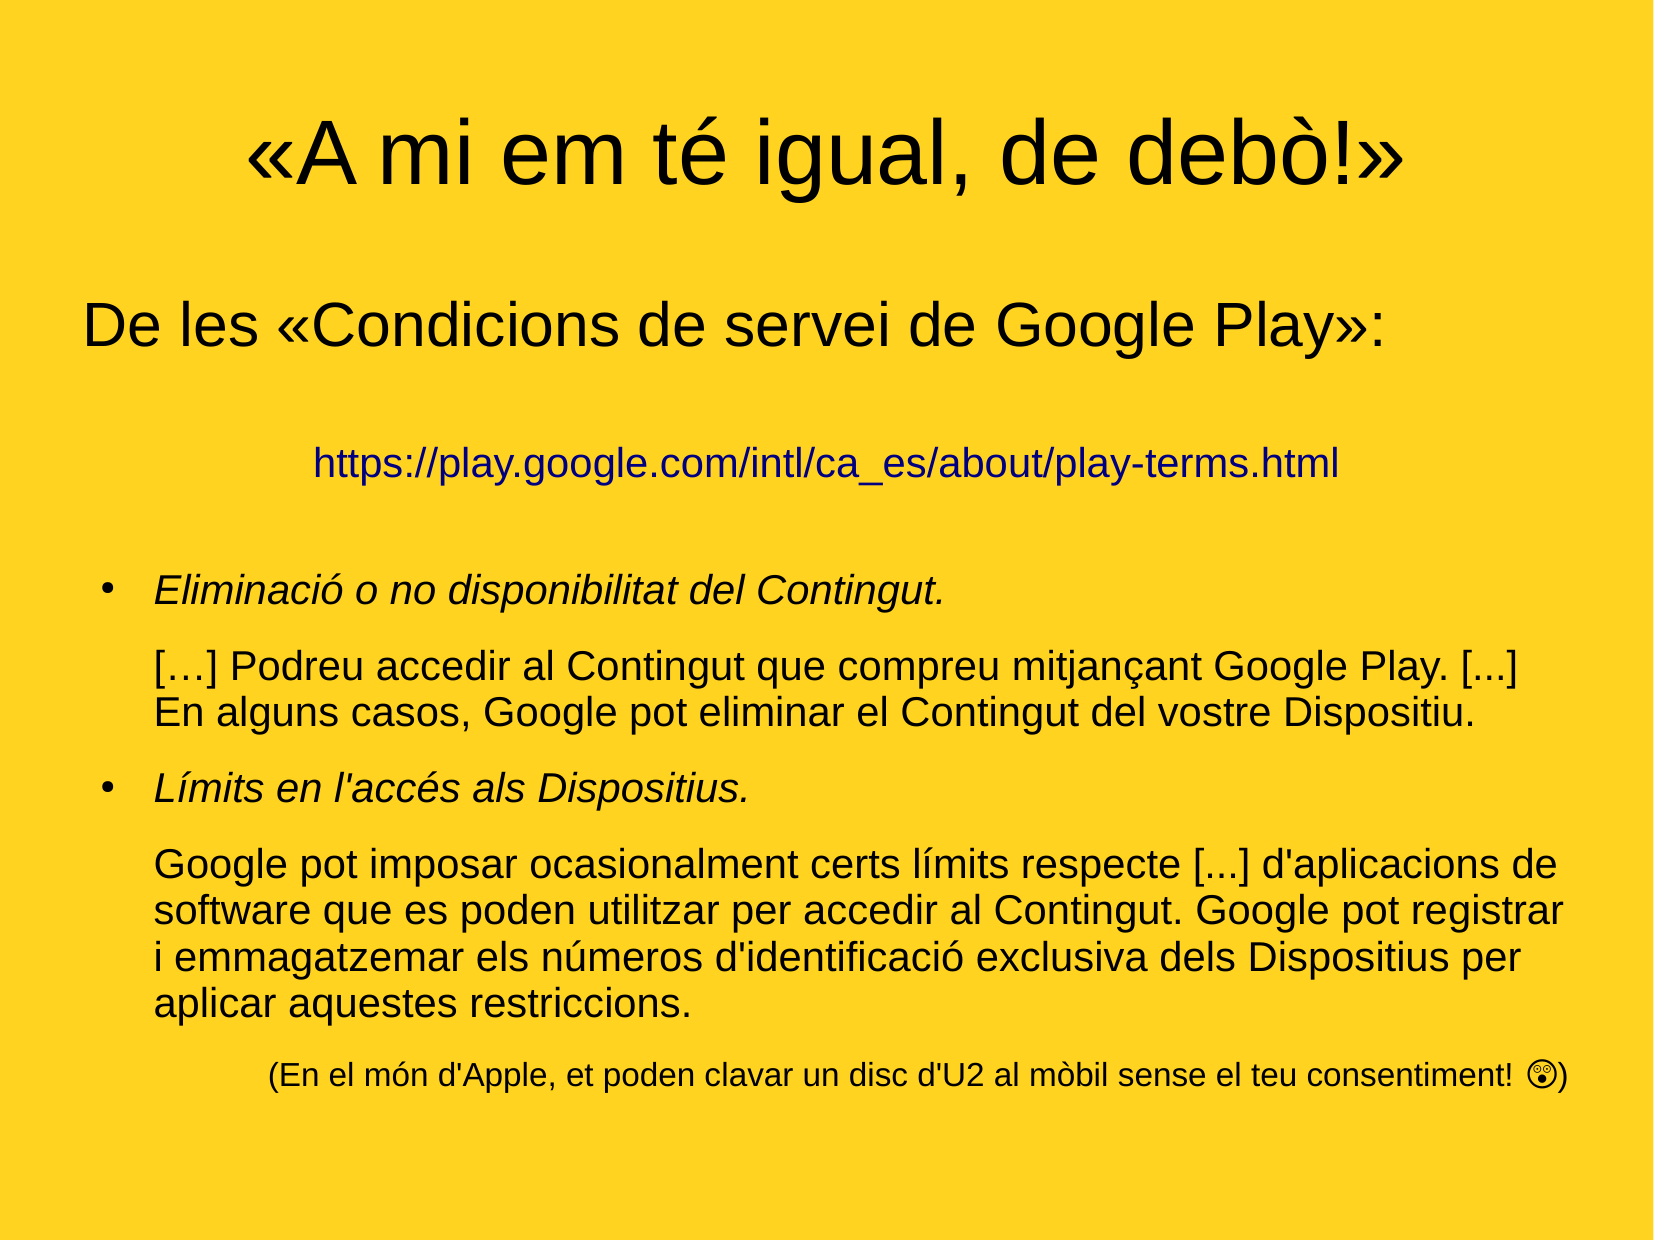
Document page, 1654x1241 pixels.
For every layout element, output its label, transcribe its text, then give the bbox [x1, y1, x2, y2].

title «A mi em té igual, de debò!» [82, 49, 1571, 257]
list De les «Condicions de servei de Google Play»: https://play.google.com/intl/ca_es/about/play-terms.html Eliminació o no disponibilitat del Contingut. […] Podreu accedir al Contingut que compreu mitjançant Google Play. [...] En alguns casos, Google pot eliminar el Contingut del vostre Dispositiu. Límits en l'accés als Dispositius. Google pot imposar ocasionalment certs límits respecte [...] d'aplicacions de software que es poden utilitzar per accedir al Contingut. Google pot registrar i emmagatzemar els números d'identificació exclusiva dels Dispositius per aplicar aquestes restriccions. (En el món d'Apple, et poden clavar un disc d'U2 al mòbil sense el teu consentiment! 😲) [82, 290, 1571, 1111]
